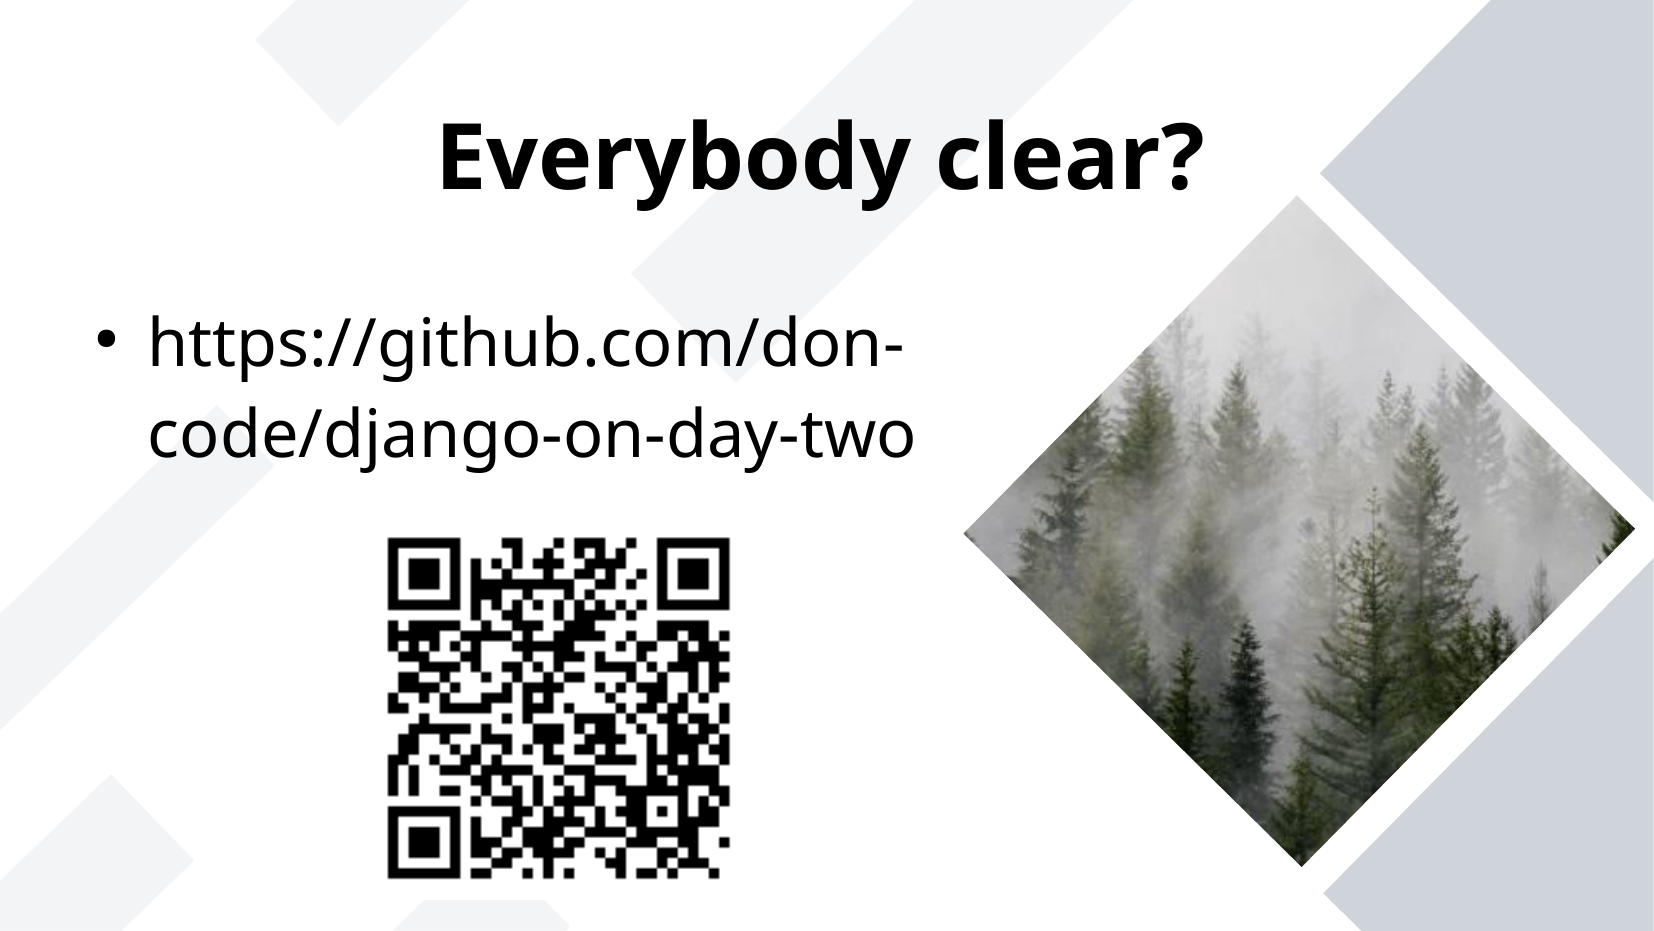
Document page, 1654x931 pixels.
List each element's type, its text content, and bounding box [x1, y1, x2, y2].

list https://github.com/don-code/django-on-day-two [76, 295, 1088, 835]
text_box [1088, 233, 1636, 867]
picture [368, 518, 751, 901]
title Everybody clear? [76, 76, 1565, 233]
